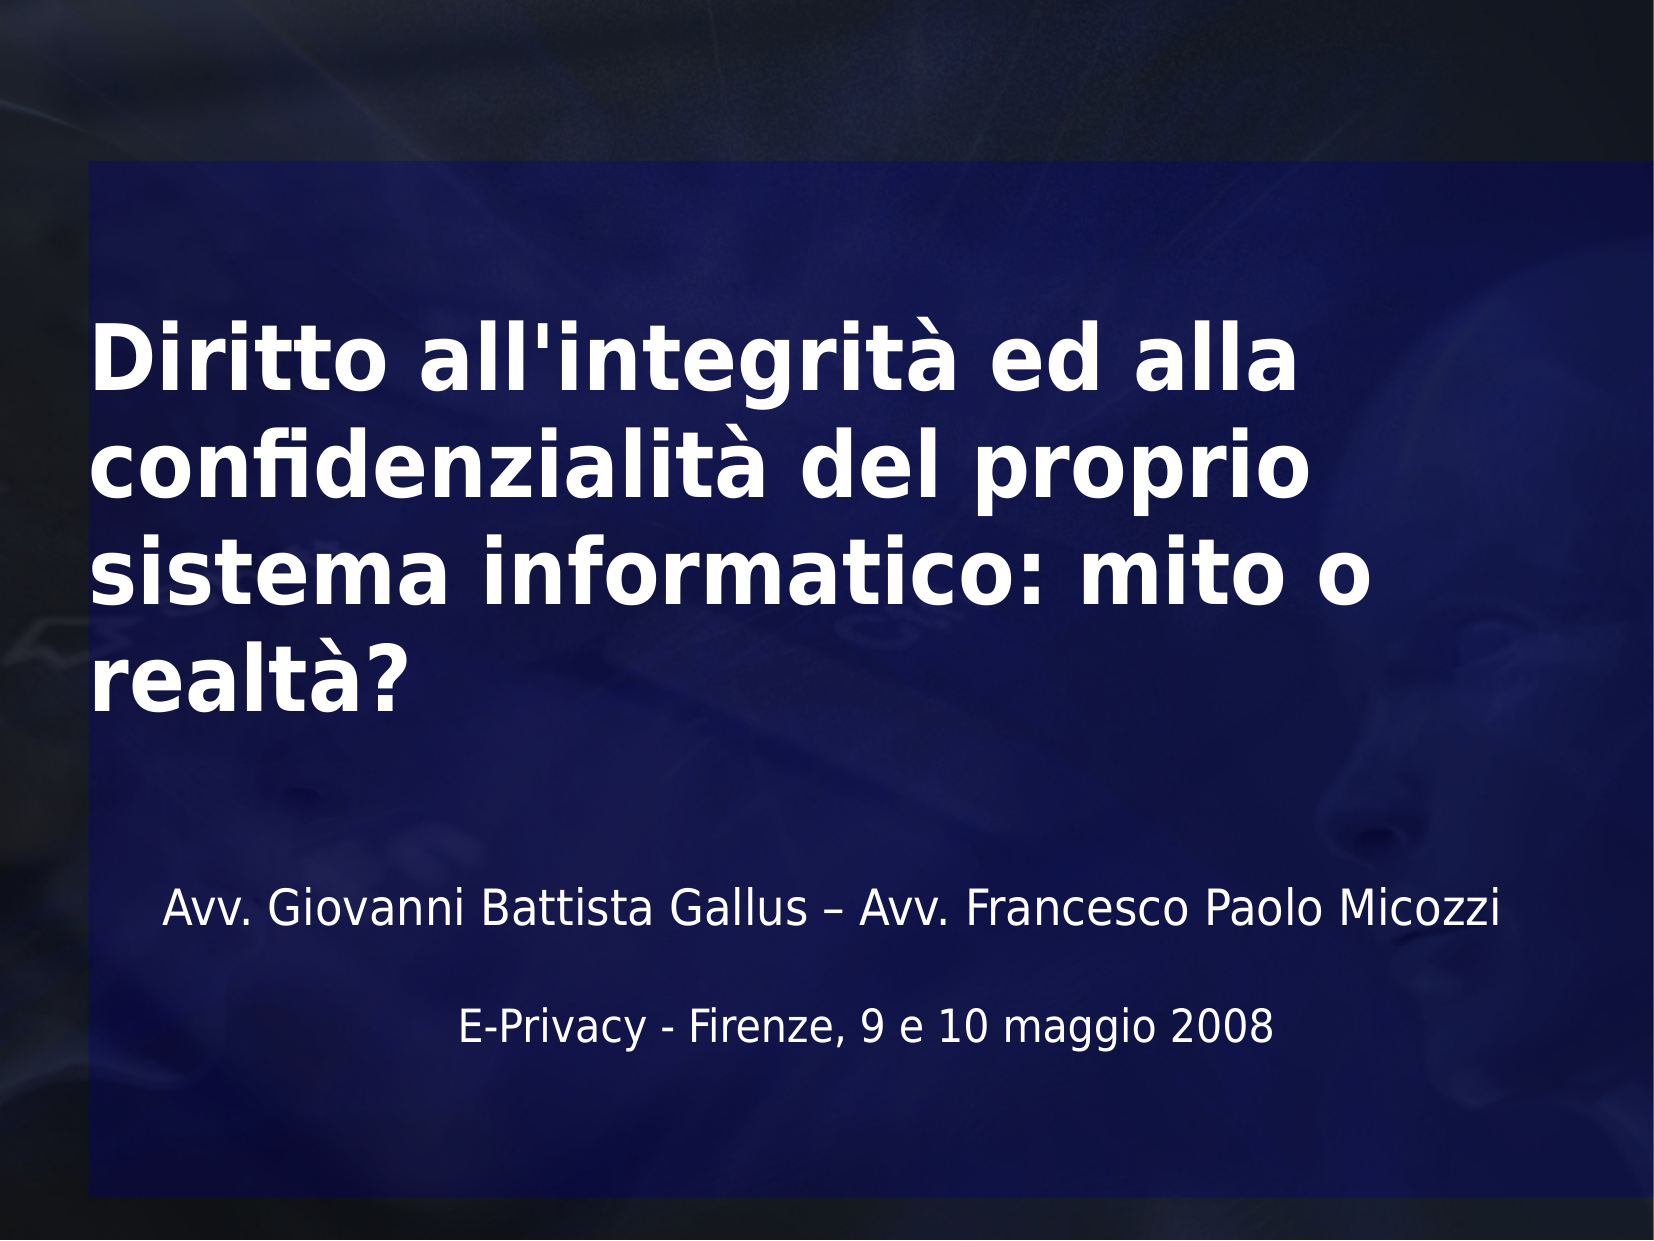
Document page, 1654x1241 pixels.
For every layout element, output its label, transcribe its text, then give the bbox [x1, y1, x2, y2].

title Diritto all'integrità ed alla confidenzialità del proprio sistema informatico: mito o realtà? Avv. Giovanni Battista Gallus – Avv. Francesco Paolo Micozzi E-Privacy - Firenze, 9 e 10 maggio 2008 [88, 160, 1654, 1198]
picture [0, 0, 1654, 1240]
